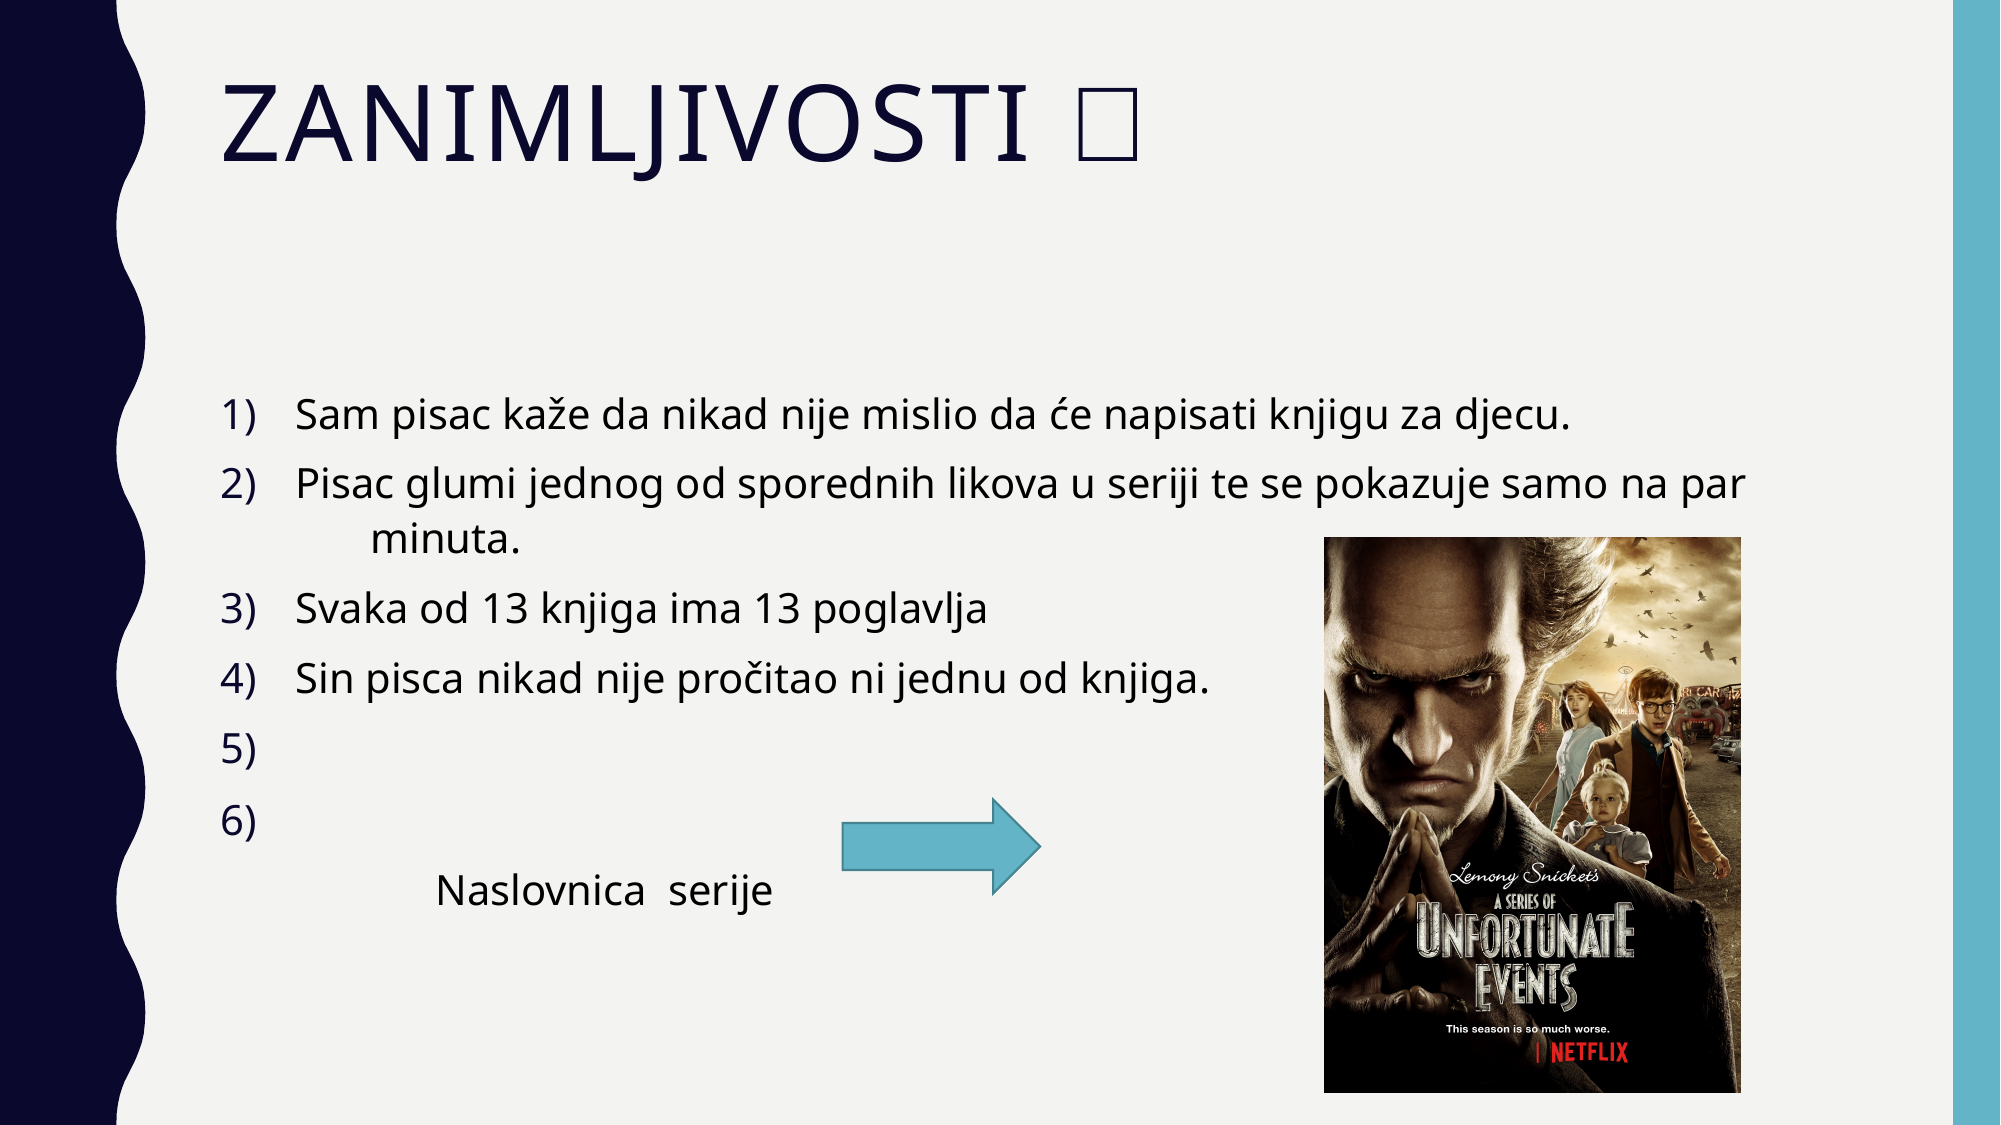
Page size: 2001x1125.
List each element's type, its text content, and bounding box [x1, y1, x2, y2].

picture [1324, 537, 1741, 1093]
list Sam pisac kaže da nikad nije mislio da će napisati knjigu za djecu. Pisac glumi jednog od sporednih likova u seriji te se pokazuje samo na par minuta. Svaka od 13 knjiga ima 13 poglavlja Sin pisca nikad nije pročitao ni jednu od knjiga. Naslovnica serije [205, 375, 1876, 965]
title Zanimljivosti  [205, 62, 1876, 308]
text_box [842, 799, 1041, 894]
